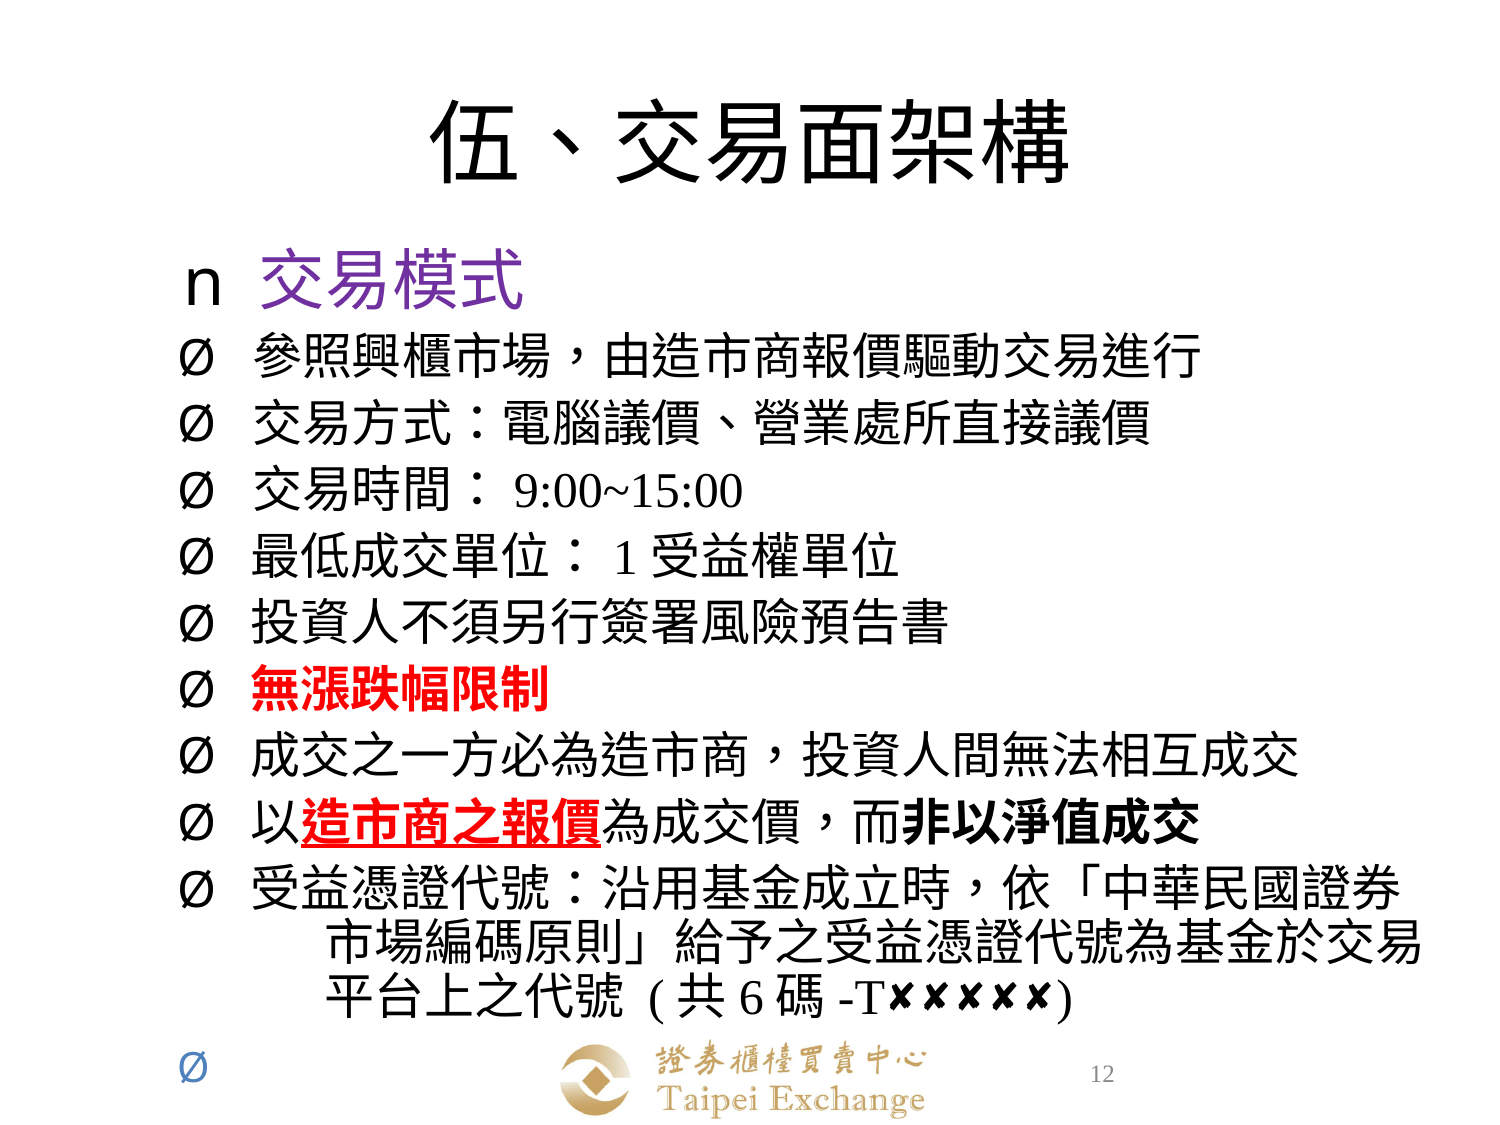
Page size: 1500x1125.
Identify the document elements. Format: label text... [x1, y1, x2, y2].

title 伍、交易面架構 [103, 31, 1397, 239]
list 交易模式 參照興櫃市場，由造市商報價驅動交易進行 交易方式：電腦議價、營業處所直接議價 交易時間：9:00~15:00 最低成交單位：1受益權單位 投資人不須另行簽署風險預告書 無漲跌幅限制 成交之一方必為造市商，投資人間無法相互成交 以造市商之報價為成交價，而非以淨值成交 受益憑證代號：沿用基金成立時，依「中華民國證券市場編碼原則」給予之受益憑證代號為基金於交易平台上之代號 (共6碼-T) [75, 239, 1447, 1094]
text_box [1074, 1042, 1426, 1103]
